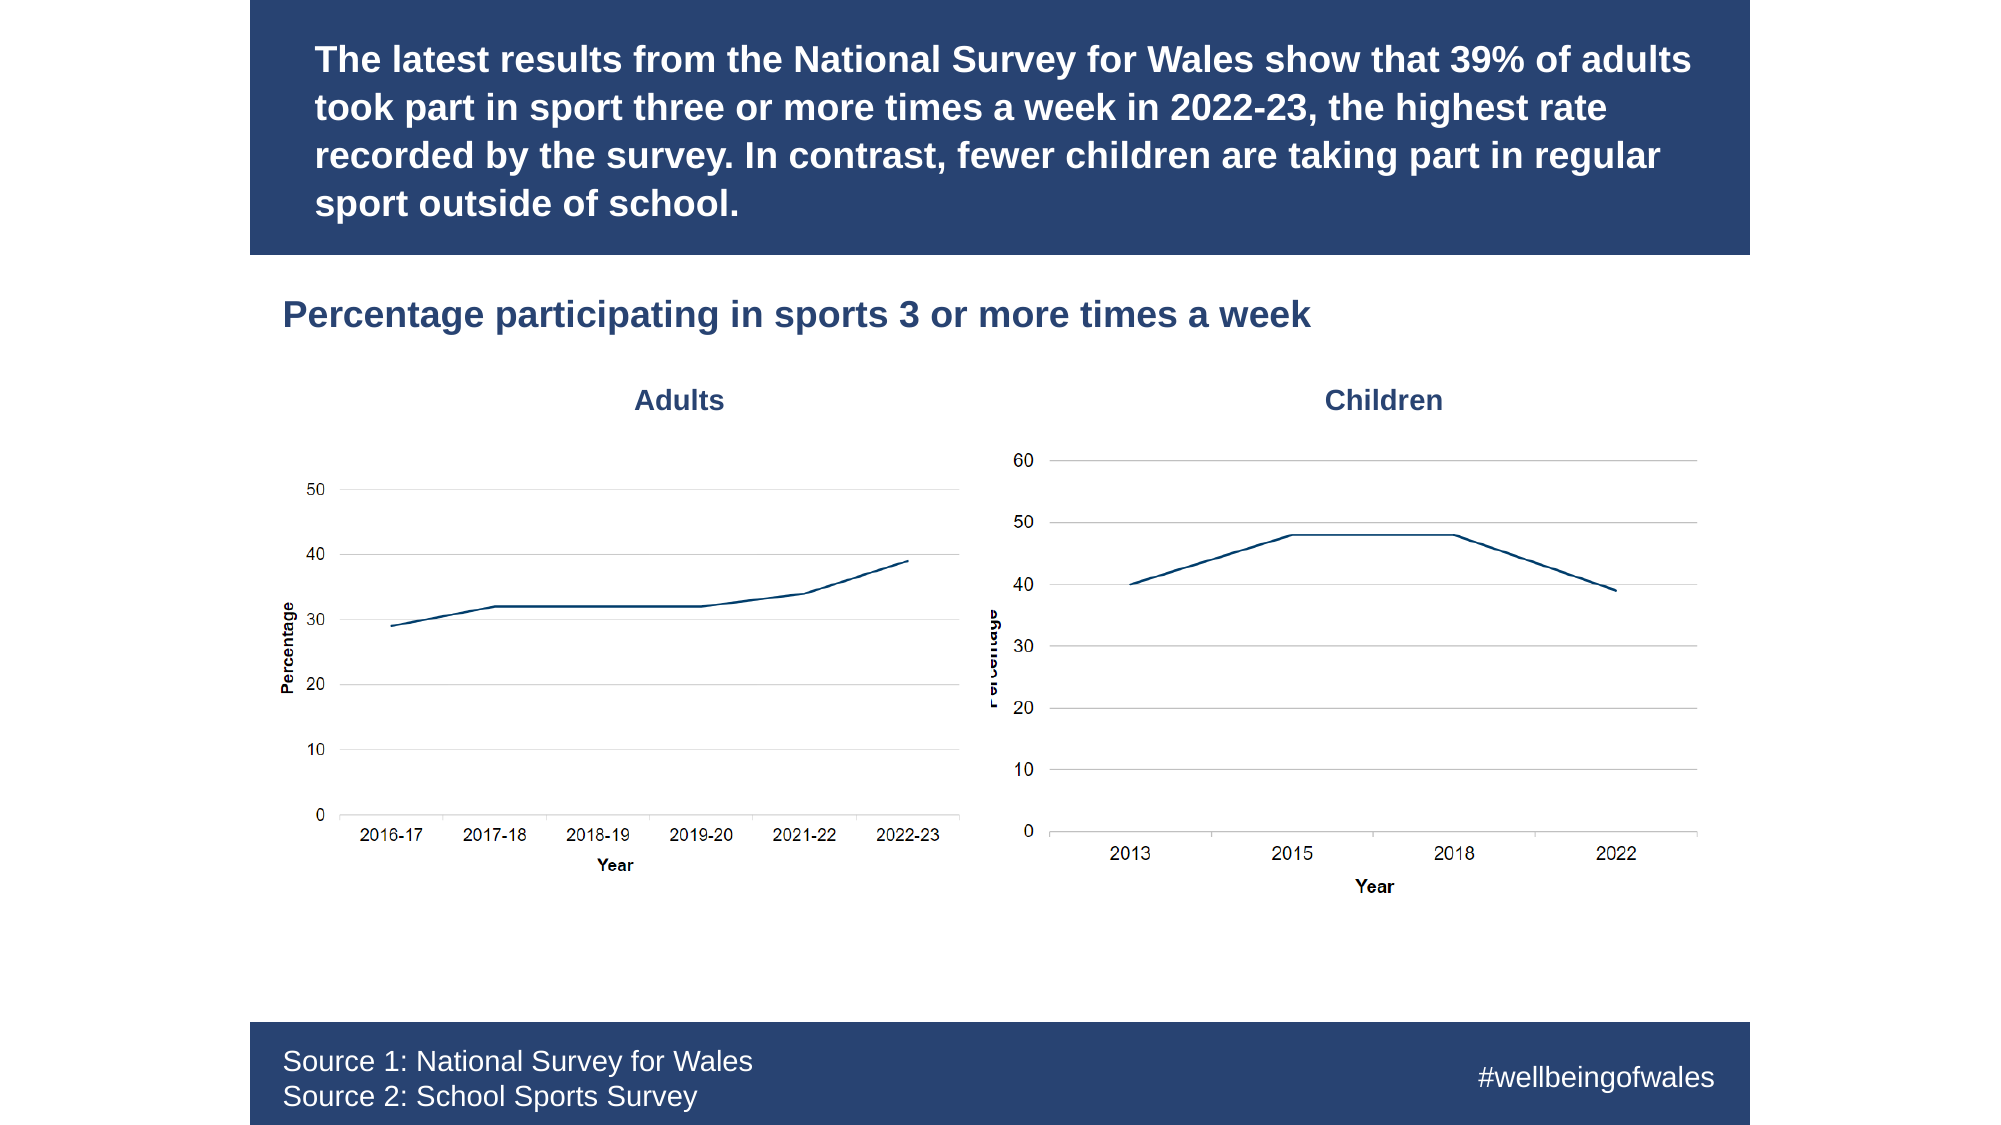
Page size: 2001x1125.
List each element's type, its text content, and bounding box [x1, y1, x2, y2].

text_box Source 1: National Survey for Wales Source 2: School Sports Survey [268, 1035, 778, 1125]
text_box Adults [619, 374, 767, 425]
text_box [250, 0, 1750, 255]
title The latest results from the National Survey for Wales show that 39% of adults took part in sport three or more times a week in 2022-23, the highest rate recorded by the survey. In contrast, fewer children are taking part in regular sport outside of school. [263, 24, 1737, 226]
text_box Percentage participating in sports 3 or more times a week [268, 282, 1425, 342]
picture [277, 442, 1747, 903]
text_box #wellbeingofwales [1463, 1050, 1734, 1101]
text_box Children [1309, 374, 1464, 425]
text_box [250, 1022, 1750, 1125]
